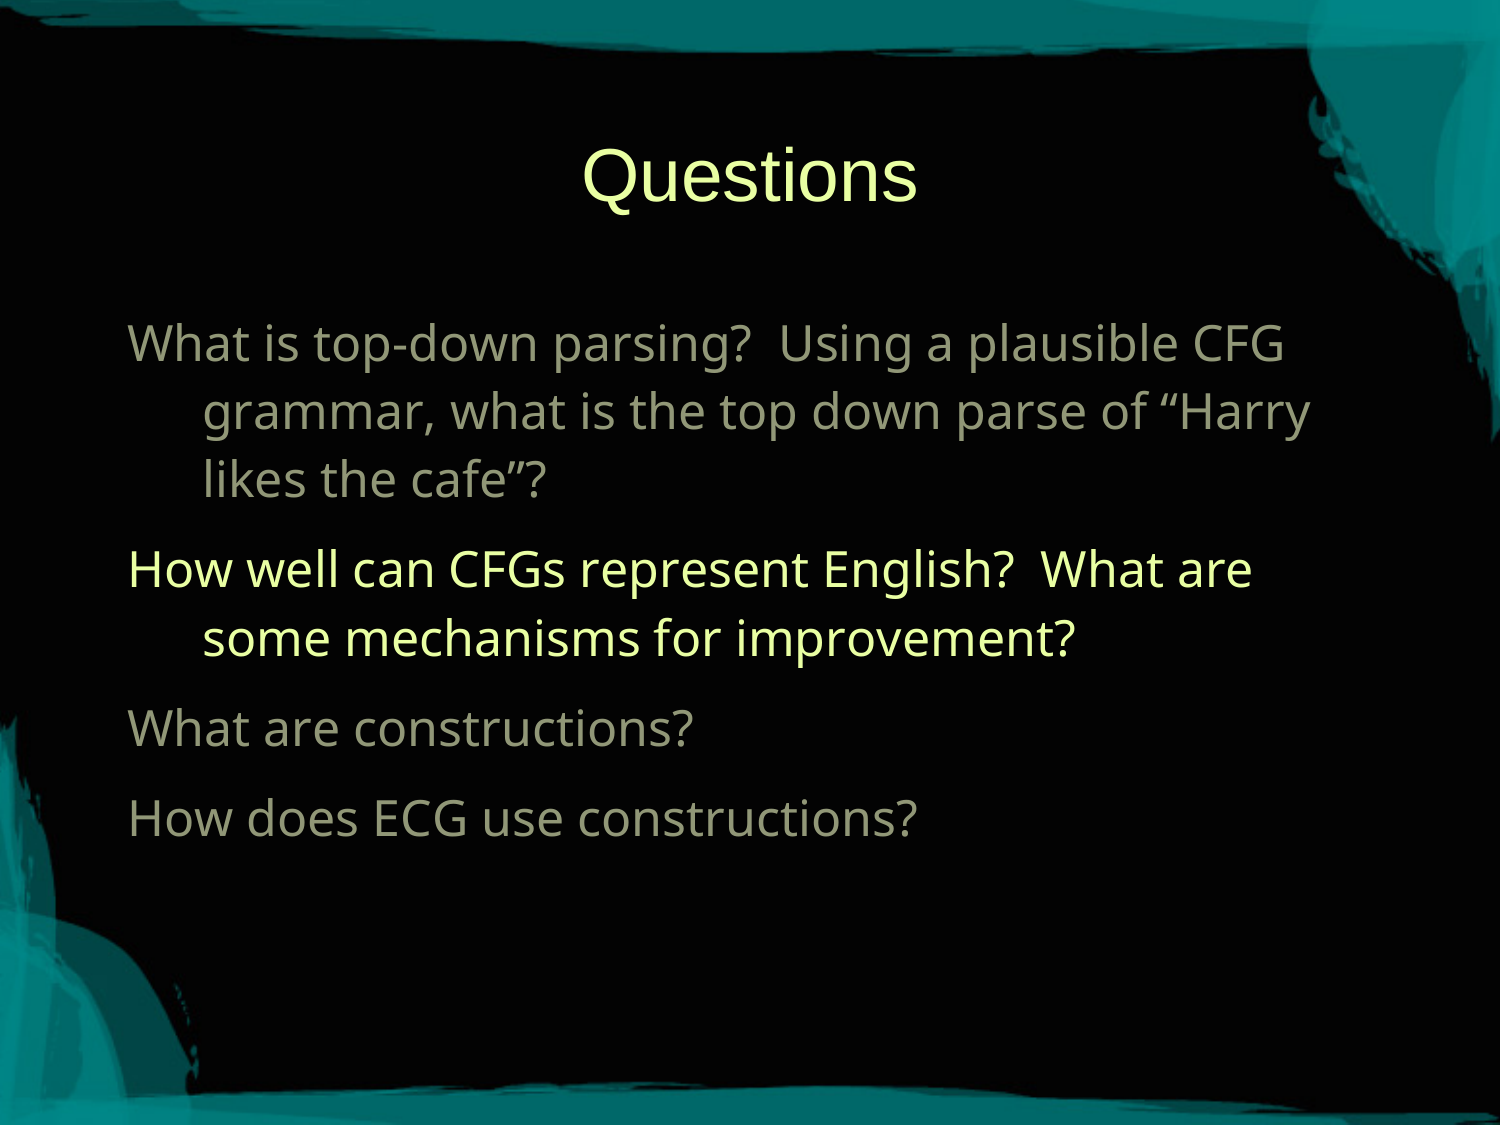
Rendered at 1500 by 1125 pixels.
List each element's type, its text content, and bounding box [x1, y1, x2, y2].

list What is top-down parsing? Using a plausible CFG grammar, what is the top down parse of “Harry likes the cafe”? How well can CFGs represent English? What are some mechanisms for improvement? What are constructions? How does ECG use constructions? [112, 299, 1388, 1000]
picture [0, 0, 1500, 1125]
title Questions [112, 87, 1388, 263]
